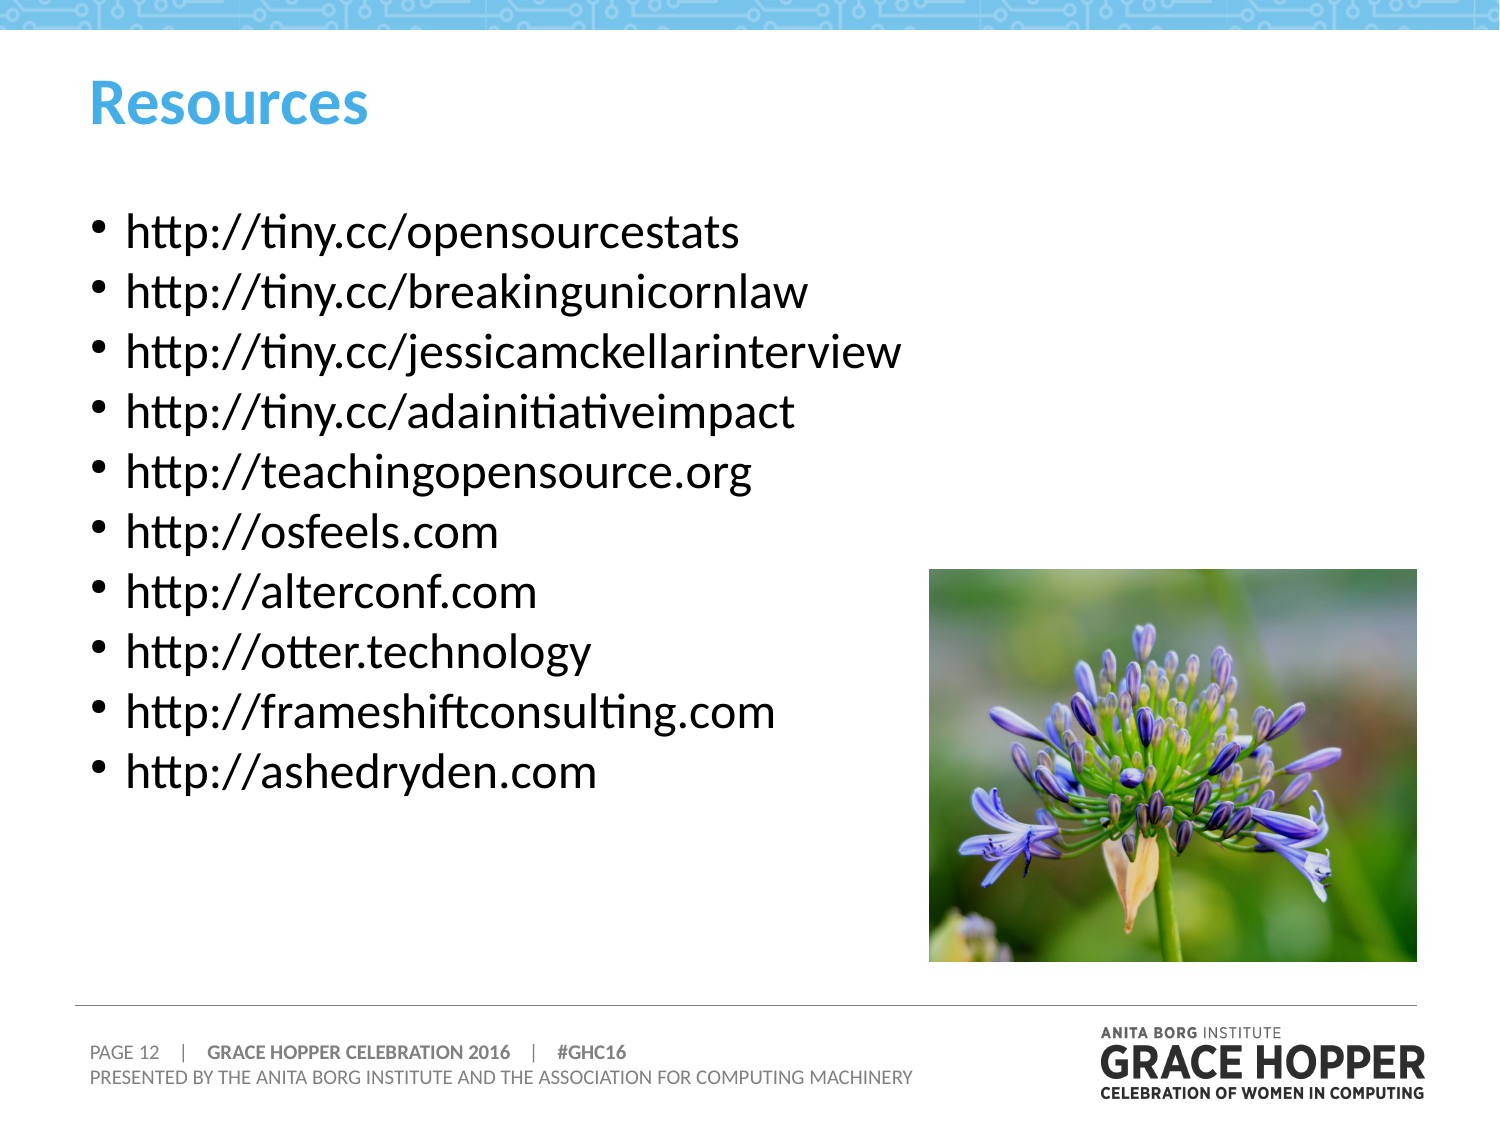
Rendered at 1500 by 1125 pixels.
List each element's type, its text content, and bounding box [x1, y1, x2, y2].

text_box Resources [75, 45, 1425, 152]
picture [0, 0, 1500, 30]
picture [1101, 1027, 1425, 1099]
text_box http://tiny.cc/opensourcestats http://tiny.cc/breakingunicornlaw http://tiny.cc/jessicamckellarinterview http://tiny.cc/adainitiativeimpact http://teachingopensource.org http://osfeels.com http://alterconf.com http://otter.technology http://frameshiftconsulting.com http://ashedryden.com [75, 191, 1425, 880]
picture [929, 569, 1417, 962]
